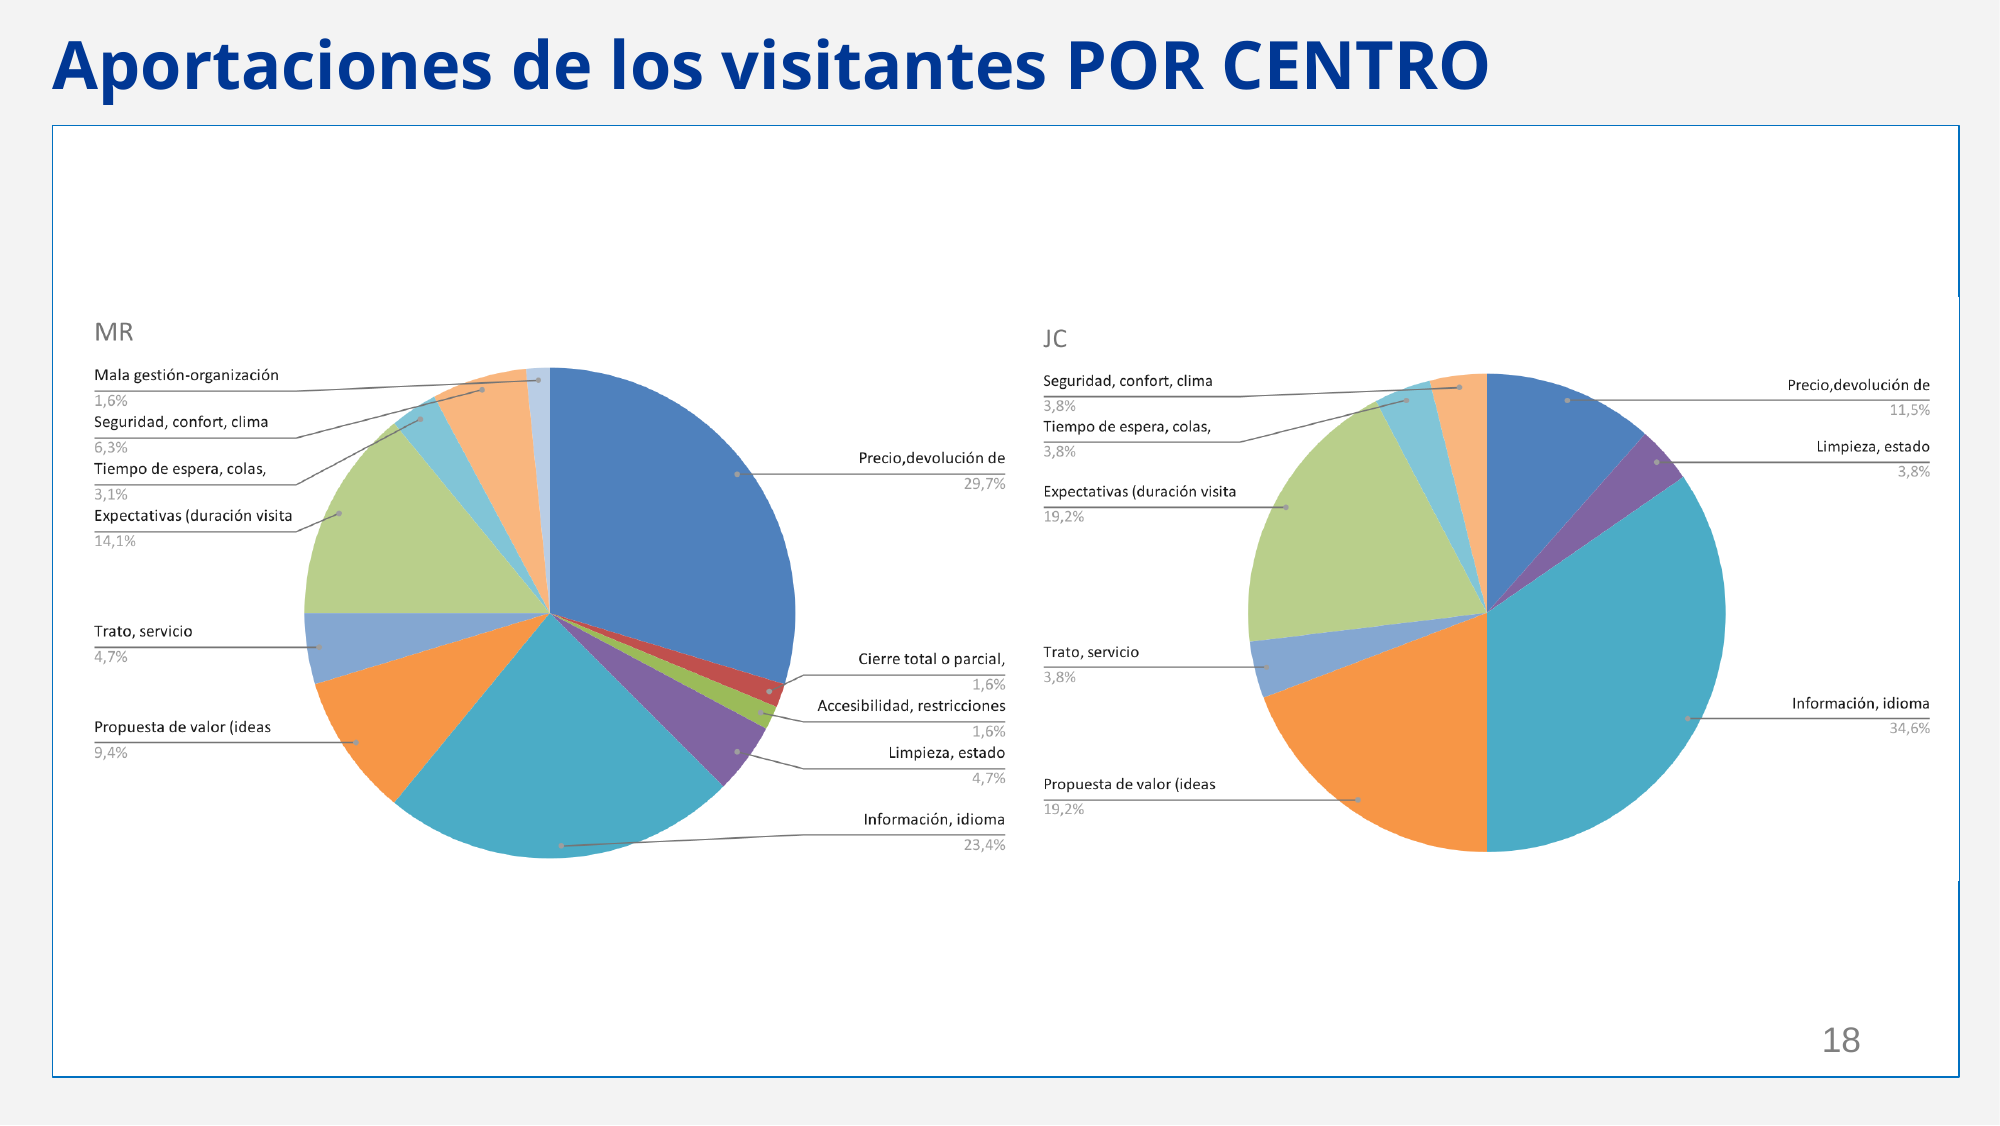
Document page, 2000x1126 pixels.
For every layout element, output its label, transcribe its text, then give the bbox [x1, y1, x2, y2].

picture [64, 289, 1959, 889]
text_box Aportaciones de los visitantes POR CENTRO [52, 0, 1945, 125]
slide_number <number> [1412, 1008, 1880, 1069]
text_box [52, 125, 1959, 1078]
